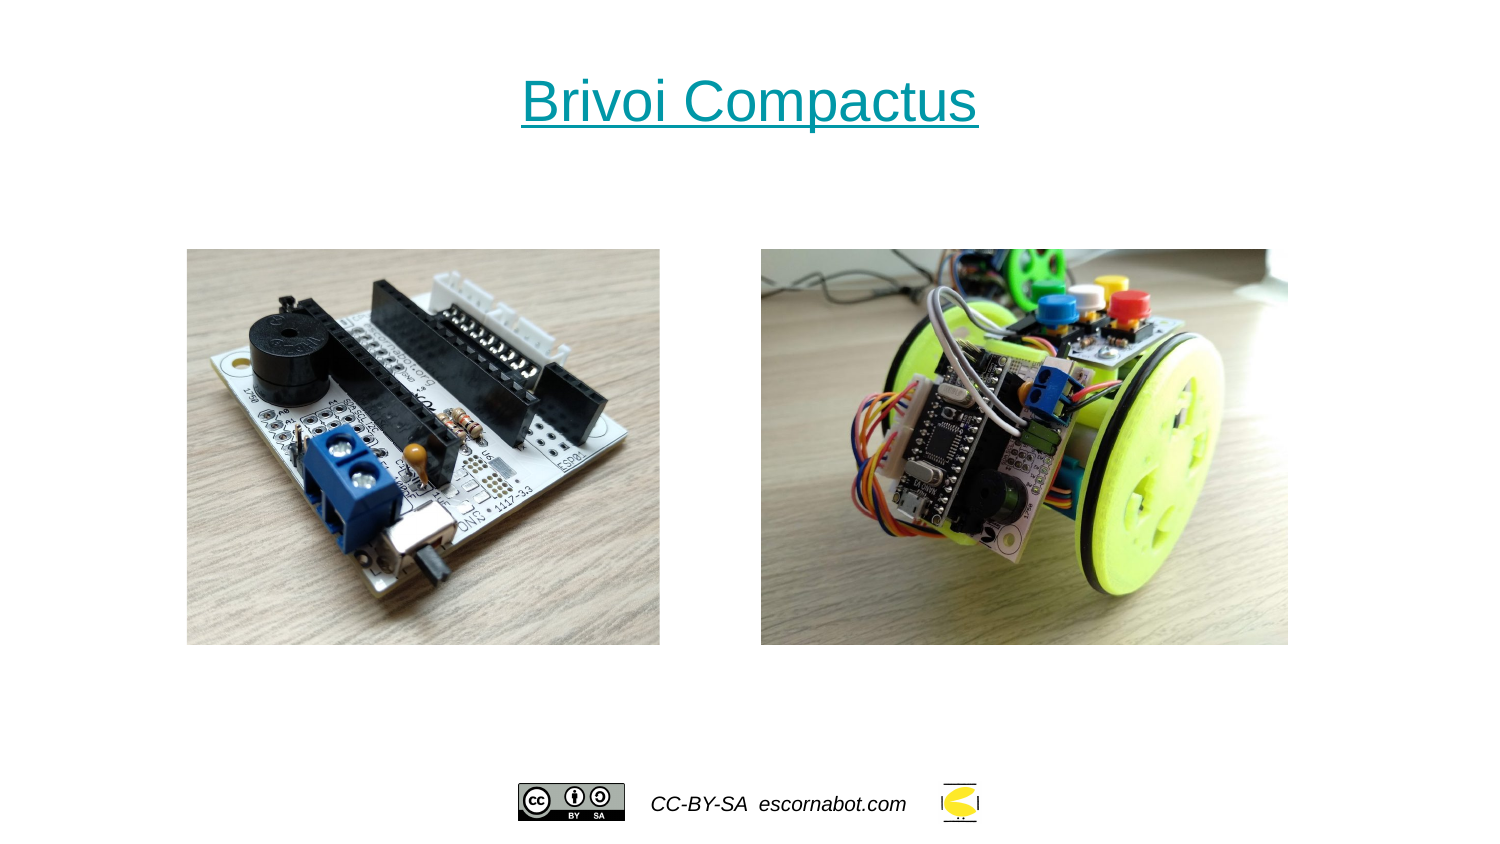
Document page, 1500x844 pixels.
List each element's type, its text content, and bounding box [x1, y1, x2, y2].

picture [186, 249, 660, 645]
picture [761, 249, 1288, 645]
picture [518, 783, 625, 821]
picture [938, 781, 982, 824]
text_box CC-BY-SA escornabot.com [635, 775, 936, 830]
title Brivoi Compactus [51, 48, 1449, 142]
